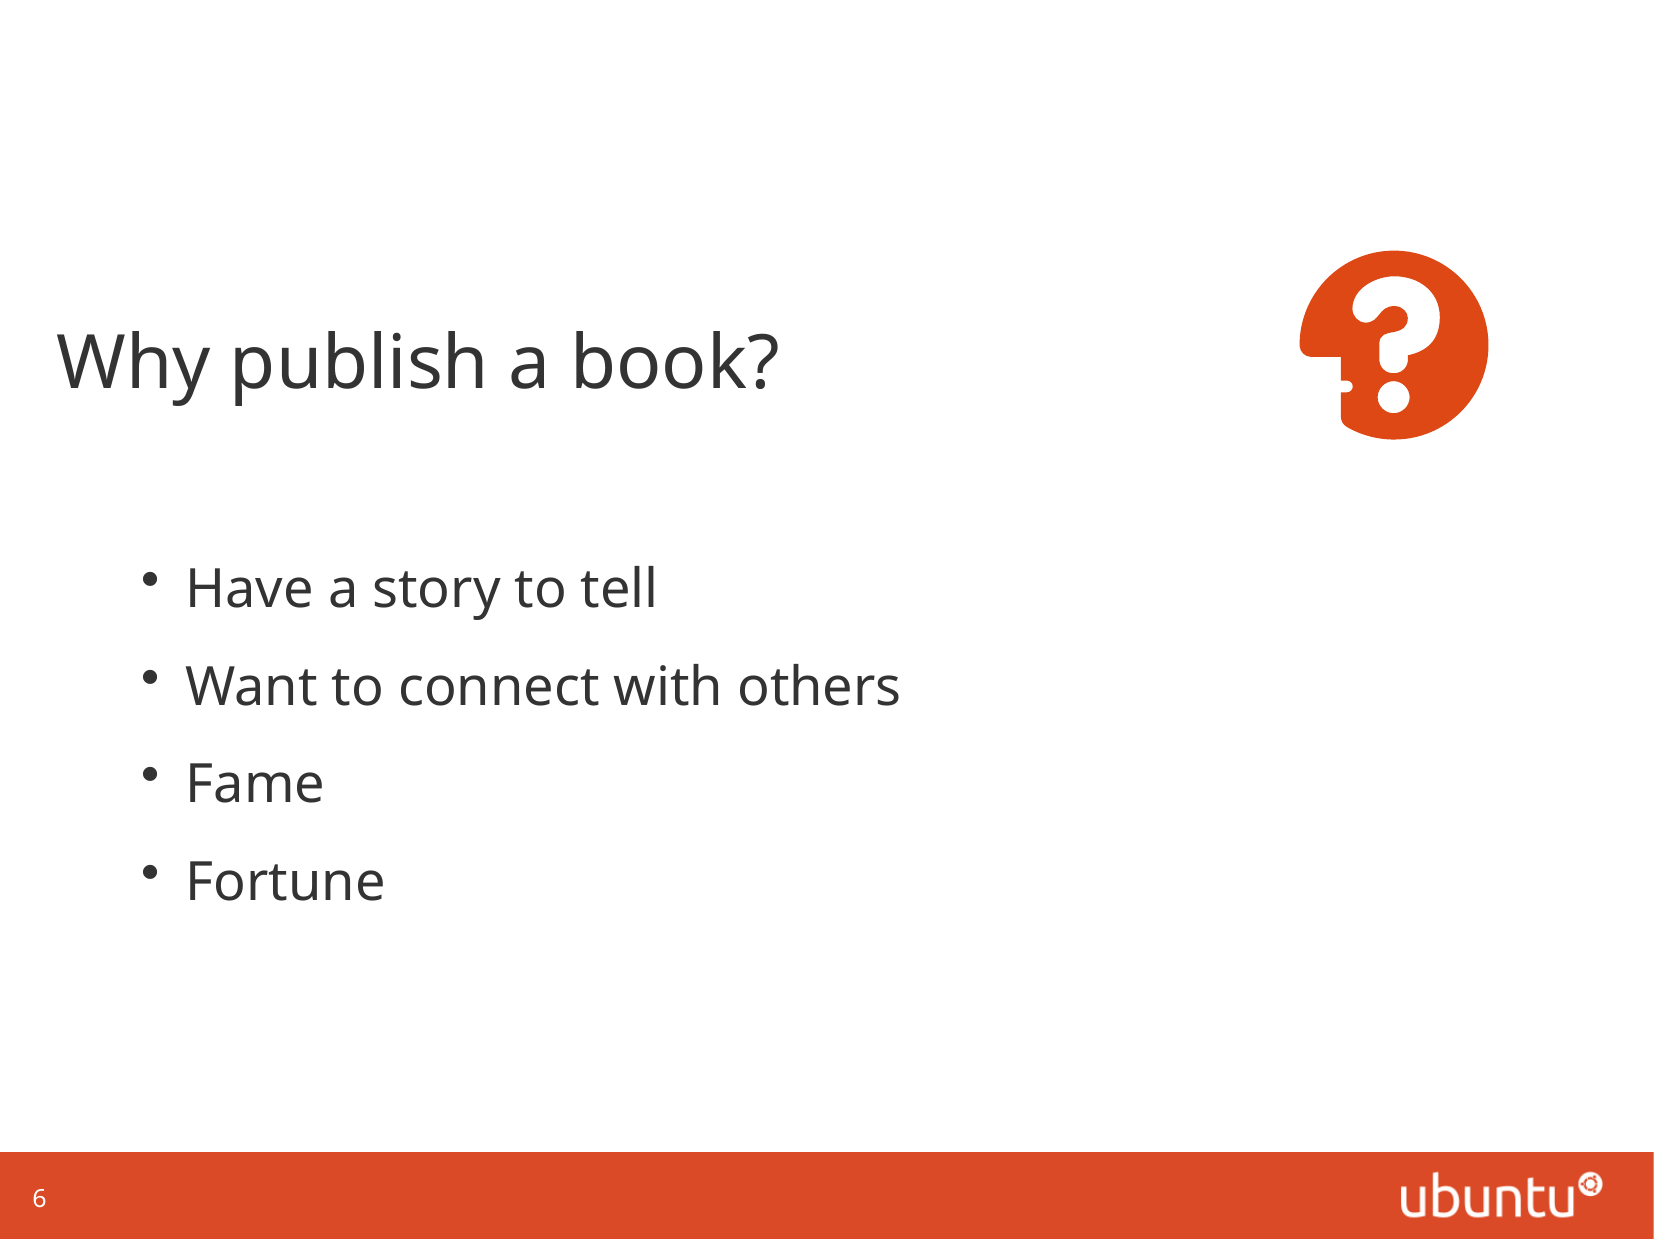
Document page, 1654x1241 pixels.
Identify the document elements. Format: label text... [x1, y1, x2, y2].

picture [1275, 226, 1513, 464]
picture [0, 1152, 76, 1239]
picture [1588, 1152, 1654, 1239]
list Have a story to tell Want to connect with others Fame Fortune [76, 512, 1588, 1241]
title Why publish a book? [56, 130, 1596, 587]
